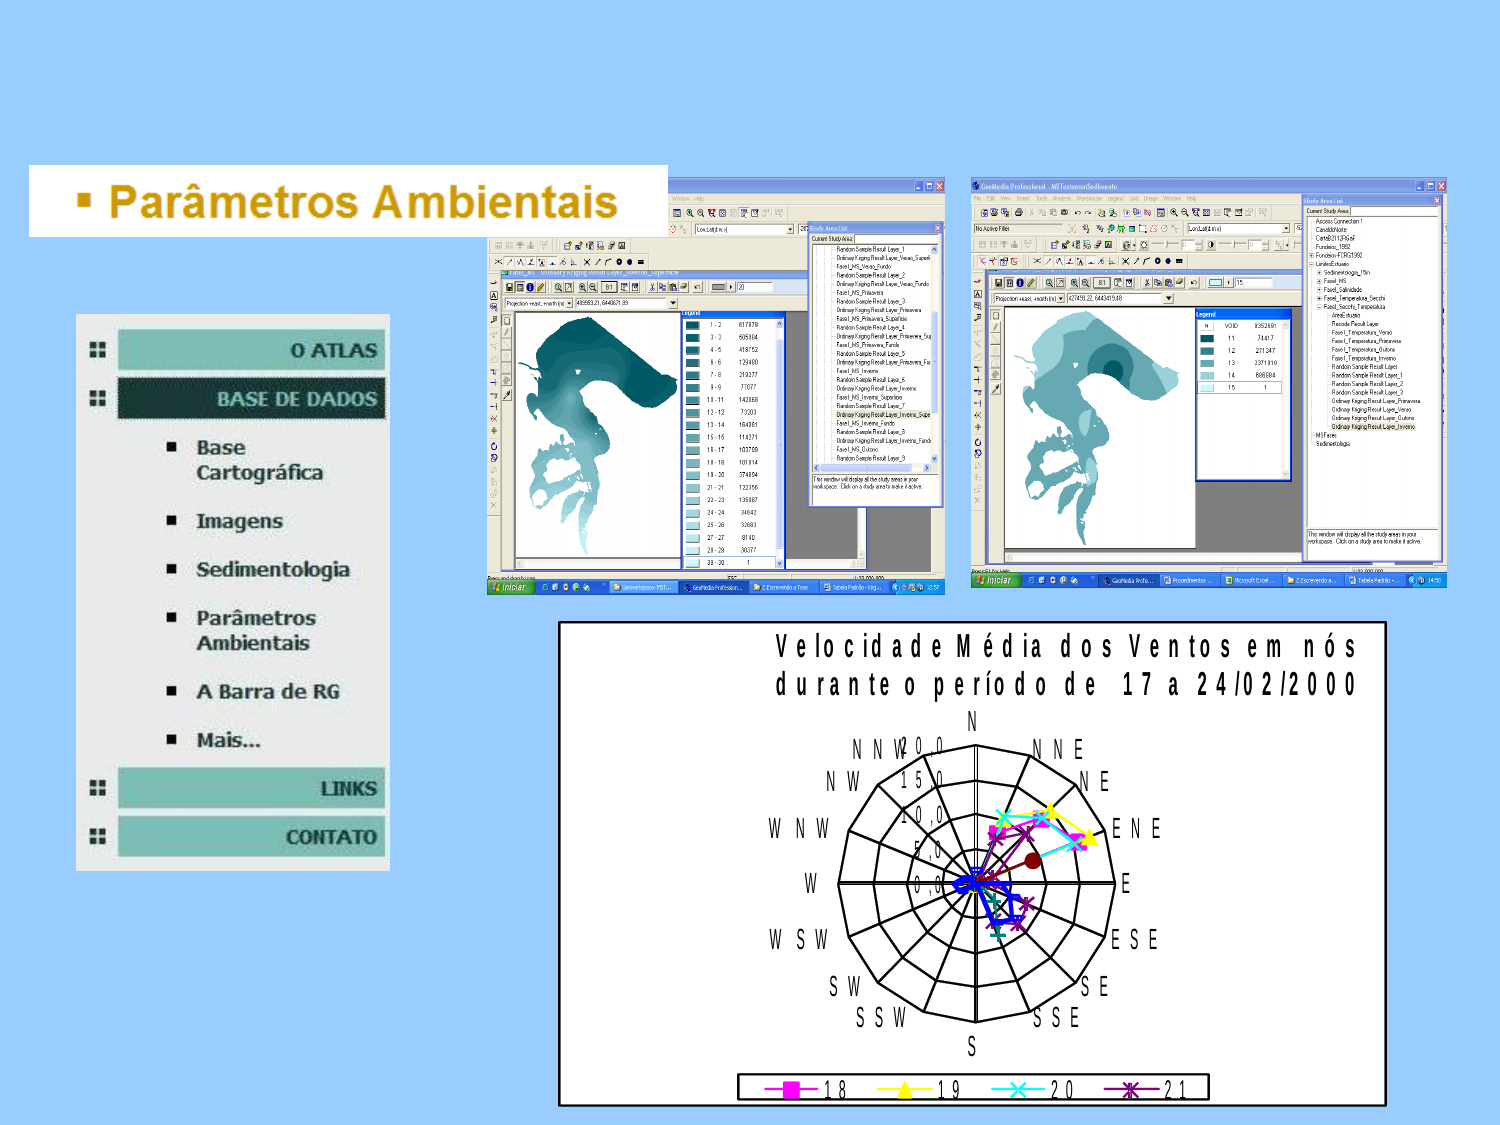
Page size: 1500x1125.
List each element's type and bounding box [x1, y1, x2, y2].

picture [29, 165, 945, 595]
picture [971, 177, 1447, 588]
picture [557, 620, 1388, 1108]
picture [76, 314, 390, 871]
